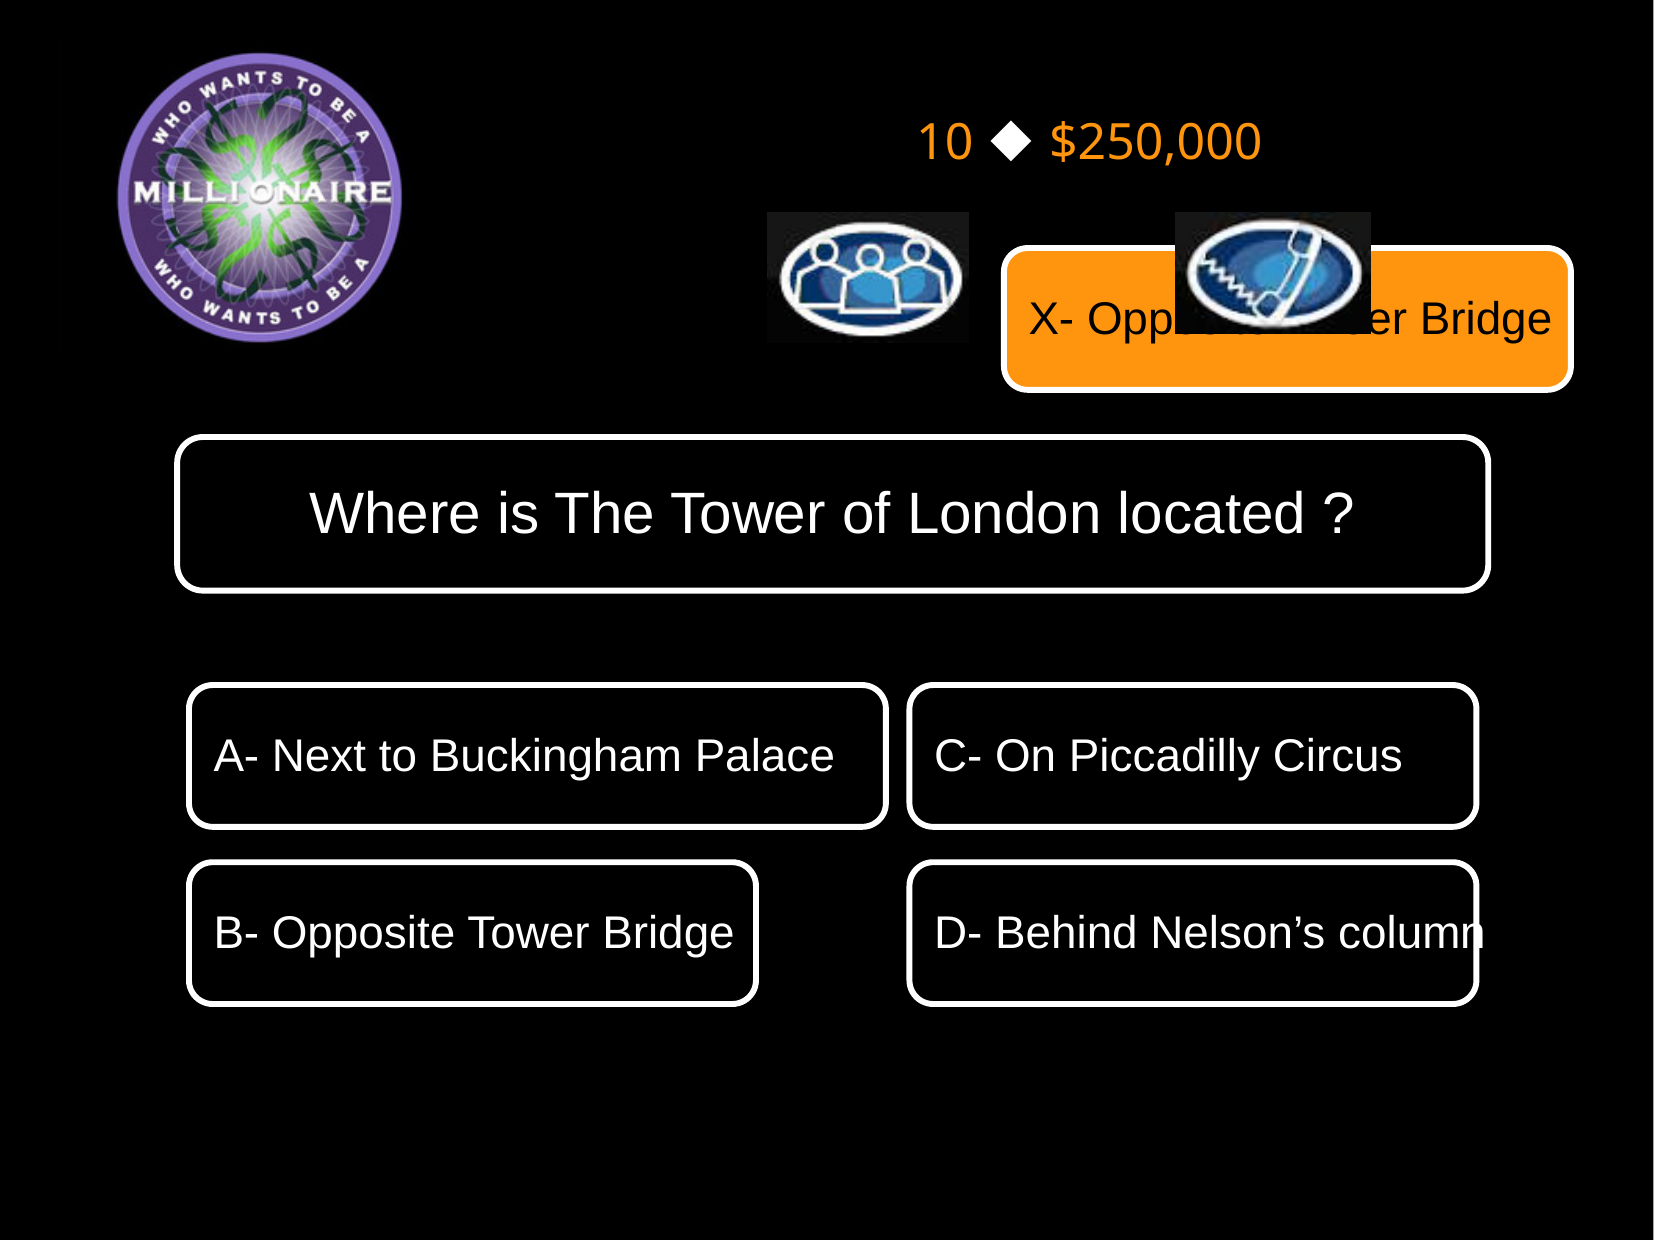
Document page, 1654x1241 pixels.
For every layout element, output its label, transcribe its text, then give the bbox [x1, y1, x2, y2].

text_box Where is The Tower of London located ? [177, 437, 1489, 591]
text_box 10  $250,000 [774, 106, 1458, 213]
picture [767, 212, 969, 343]
text_box X- Opposite Twoer Bridge [1003, 248, 1571, 390]
picture [1175, 212, 1371, 334]
picture [59, 41, 477, 355]
text_box A- Next to Buckingham Palace [188, 685, 886, 827]
text_box D- Behind Nelson’s column [909, 862, 1477, 1004]
text_box C- On Piccadilly Circus [909, 685, 1477, 827]
text_box B- Opposite Tower Bridge [188, 862, 756, 1004]
